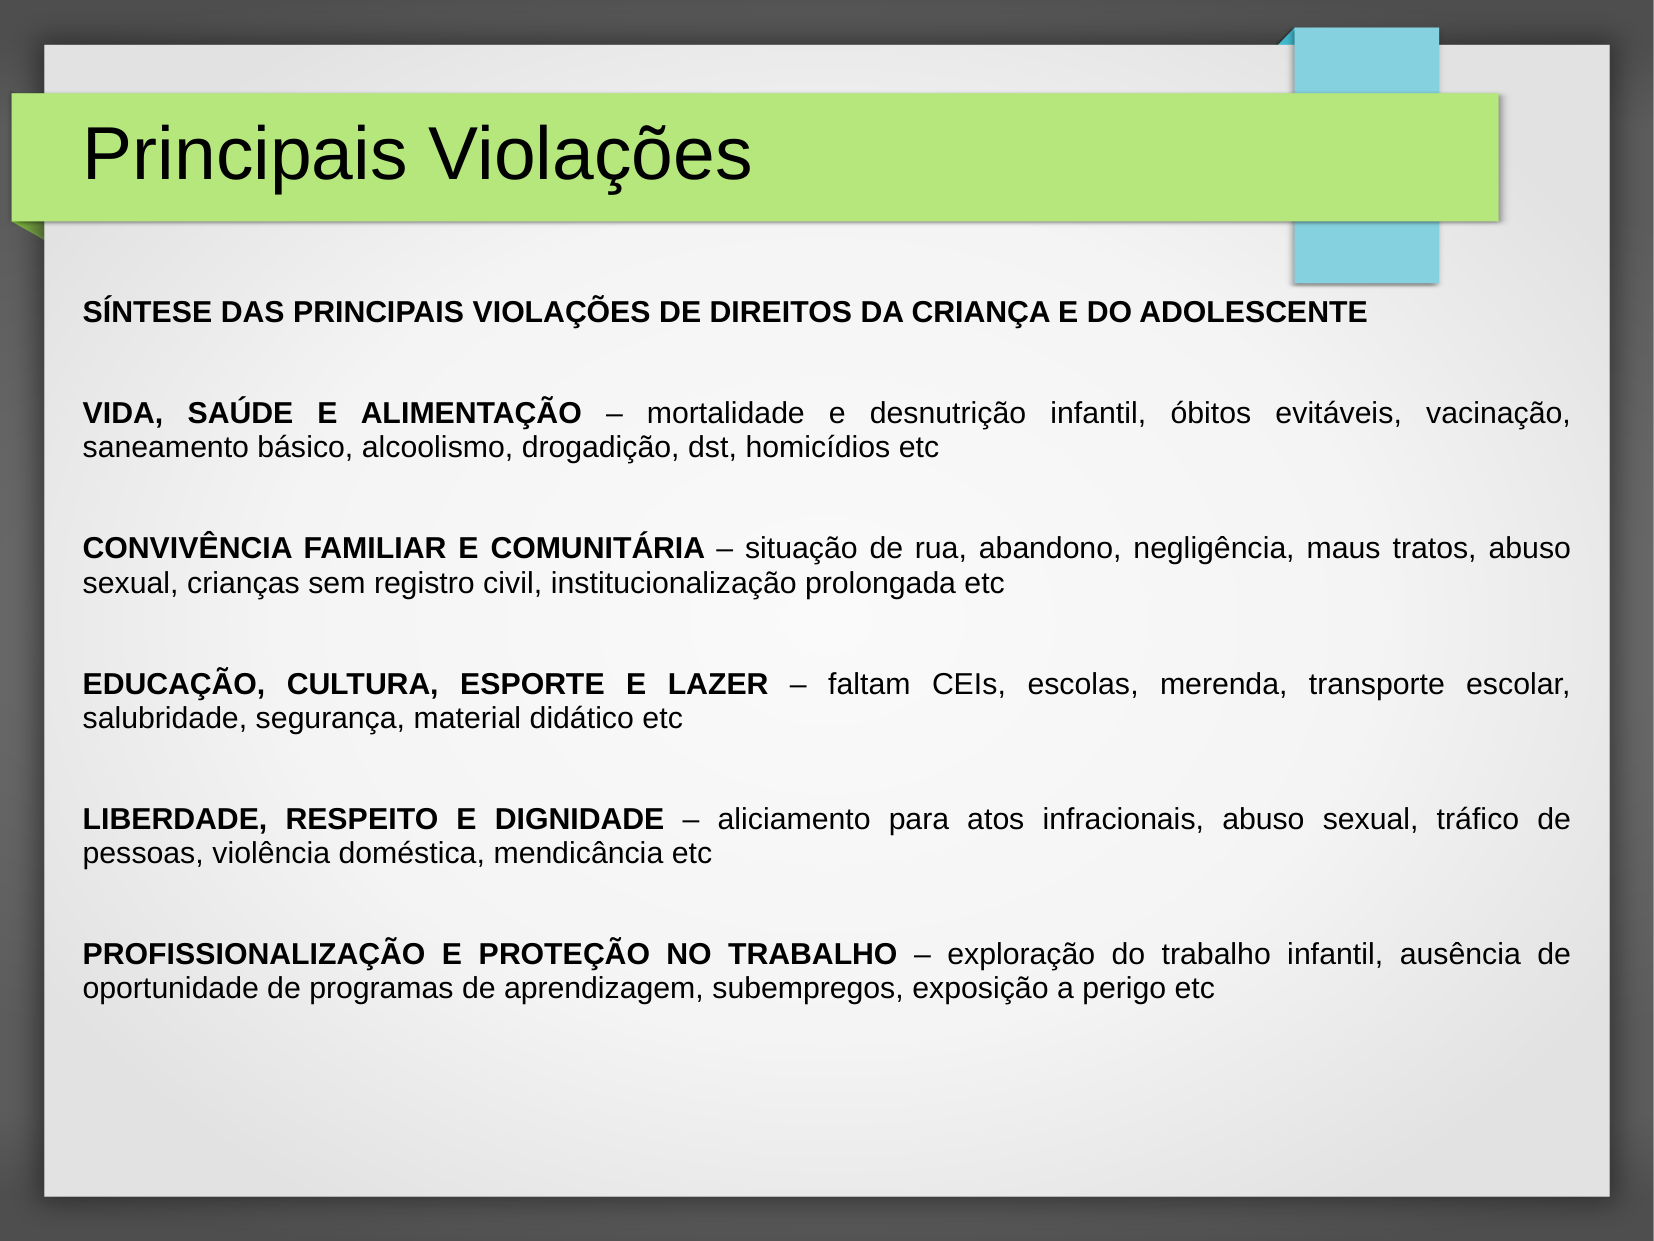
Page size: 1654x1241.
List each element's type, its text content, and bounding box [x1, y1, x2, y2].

picture [0, 0, 1654, 1241]
list SÍNTESE DAS PRINCIPAIS VIOLAÇÕES DE DIREITOS DA CRIANÇA E DO ADOLESCENTE VIDA, SAÚDE E ALIMENTAÇÃO – mortalidade e desnutrição infantil, óbitos evitáveis, vacinação, saneamento básico, alcoolismo, drogadição, dst, homicídios etc CONVIVÊNCIA FAMILIAR E COMUNITÁRIA – situação de rua, abandono, negligência, maus tratos, abuso sexual, crianças sem registro civil, institucionalização prolongada etc EDUCAÇÃO, CULTURA, ESPORTE E LAZER – faltam CEIs, escolas, merenda, transporte escolar, salubridade, segurança, material didático etc LIBERDADE, RESPEITO E DIGNIDADE – aliciamento para atos infracionais, abuso sexual, tráfico de pessoas, violência doméstica, mendicância etc PROFISSIONALIZAÇÃO E PROTEÇÃO NO TRABALHO – exploração do trabalho infantil, ausência de oportunidade de programas de aprendizagem, subempregos, exposição a perigo etc [82, 295, 1571, 1015]
title Principais Violações [82, 94, 1264, 213]
